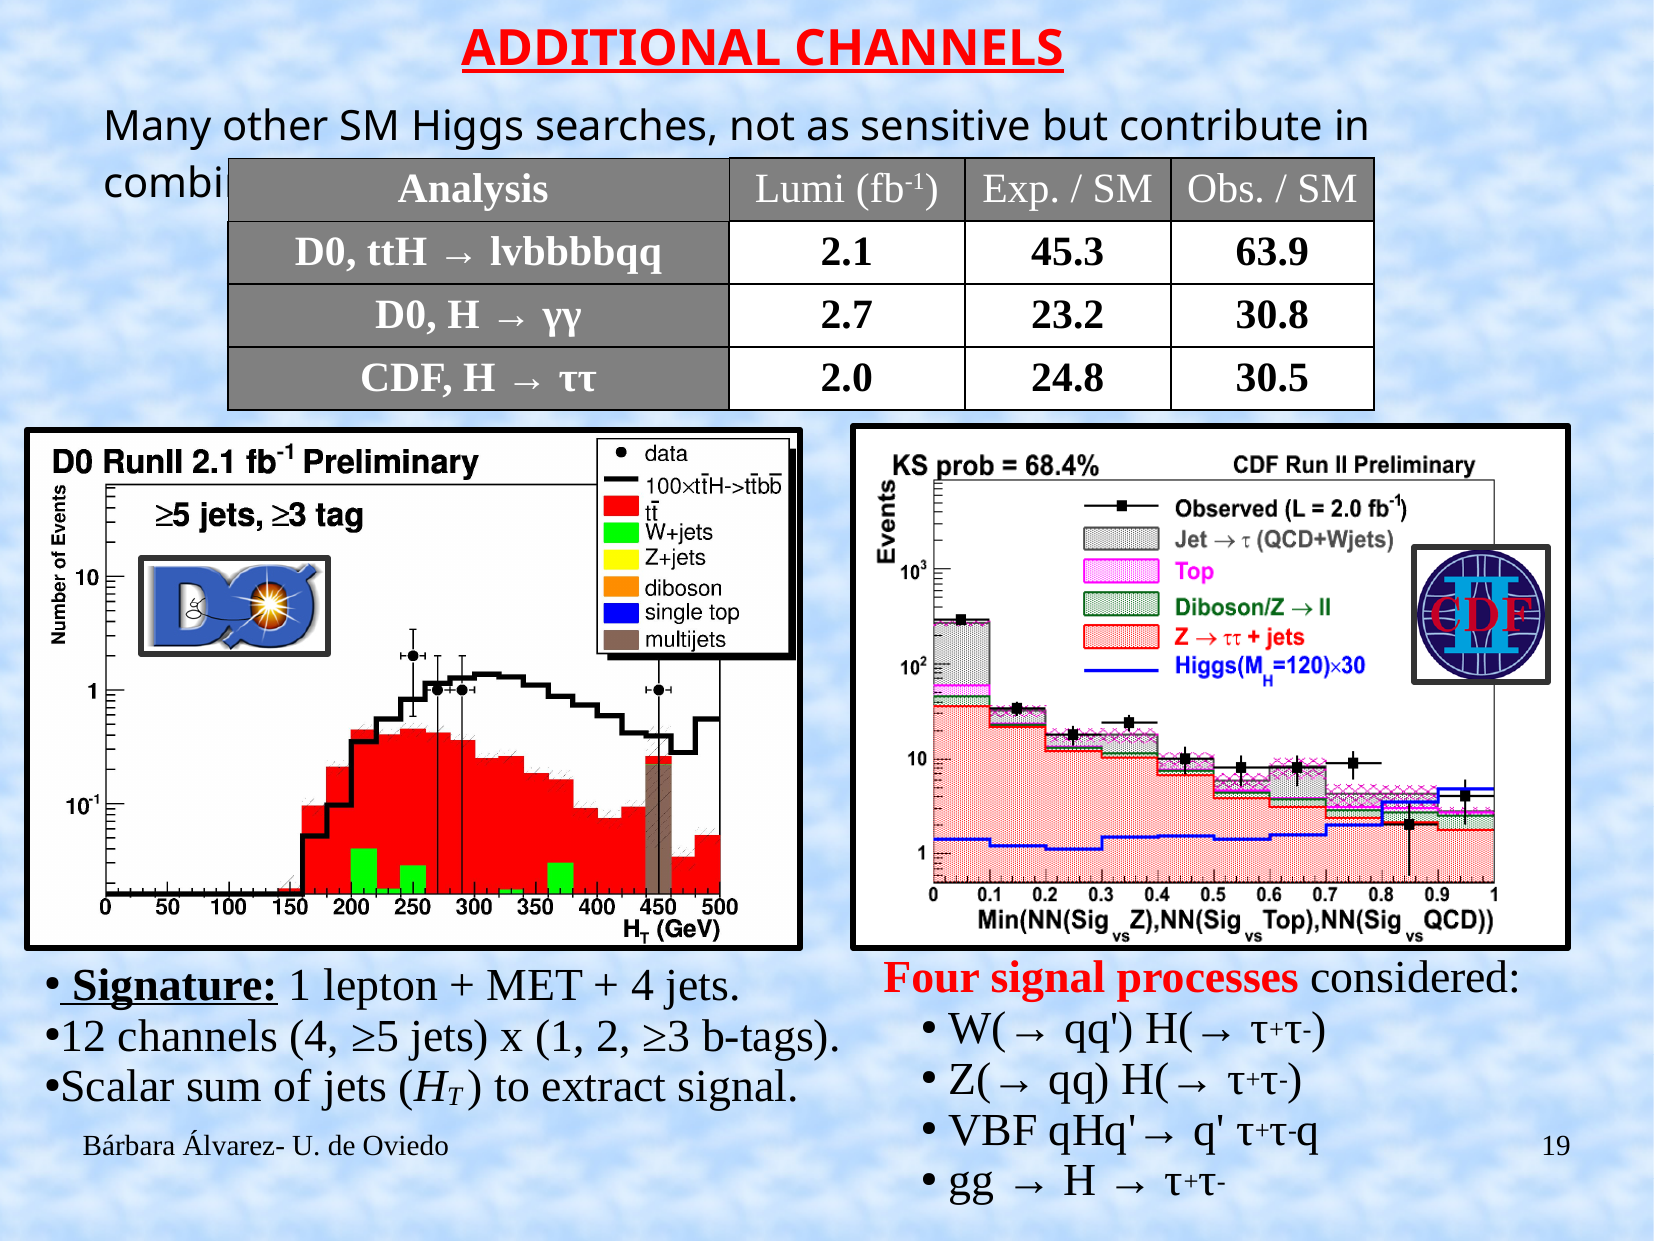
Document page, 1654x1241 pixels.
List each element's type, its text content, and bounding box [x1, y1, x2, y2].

table_cell D0, H → γγ [229, 285, 728, 346]
table_cell 30.8 [1172, 285, 1373, 346]
text_box Signature: 1 lepton + MET + 4 jets. 12 channels (4, ≥5 jets) x (1, 2, ≥3 b-tags). Scalar sum of jets (HT ) to extract signal. [29, 952, 886, 1136]
text_box Many other SM Higgs searches, not as sensitive but contribute in combination. [88, 88, 1625, 151]
table_header Exp. / SM [966, 159, 1170, 220]
table_cell CDF, H → ττ [229, 348, 728, 409]
table_header Lumi (fb-1) [730, 159, 964, 220]
table_cell 2.0 [730, 348, 964, 409]
table_cell 24.8 [966, 348, 1170, 409]
table_cell D0, ttH → lvbbbbqq [229, 222, 728, 283]
table_cell 23.2 [966, 285, 1170, 346]
table_cell 45.3 [966, 222, 1170, 283]
text_box Four signal processes considered: W(→ qq') H(→ τ+τ-) Z(→ qq) H(→ τ+τ-) VBF qHq'→ q' τ+τ-q gg → H → τ+τ- [868, 944, 1625, 1238]
table_header Obs. / SM [1172, 159, 1373, 220]
table_header Analysis [229, 159, 729, 221]
table_cell 2.7 [730, 285, 964, 346]
table_cell 30.5 [1172, 348, 1373, 409]
table_cell 63.9 [1172, 222, 1373, 283]
picture [0, 0, 1654, 1241]
table_cell 2.1 [730, 222, 964, 283]
text_box ADDITIONAL CHANNELS [447, 4, 1123, 88]
